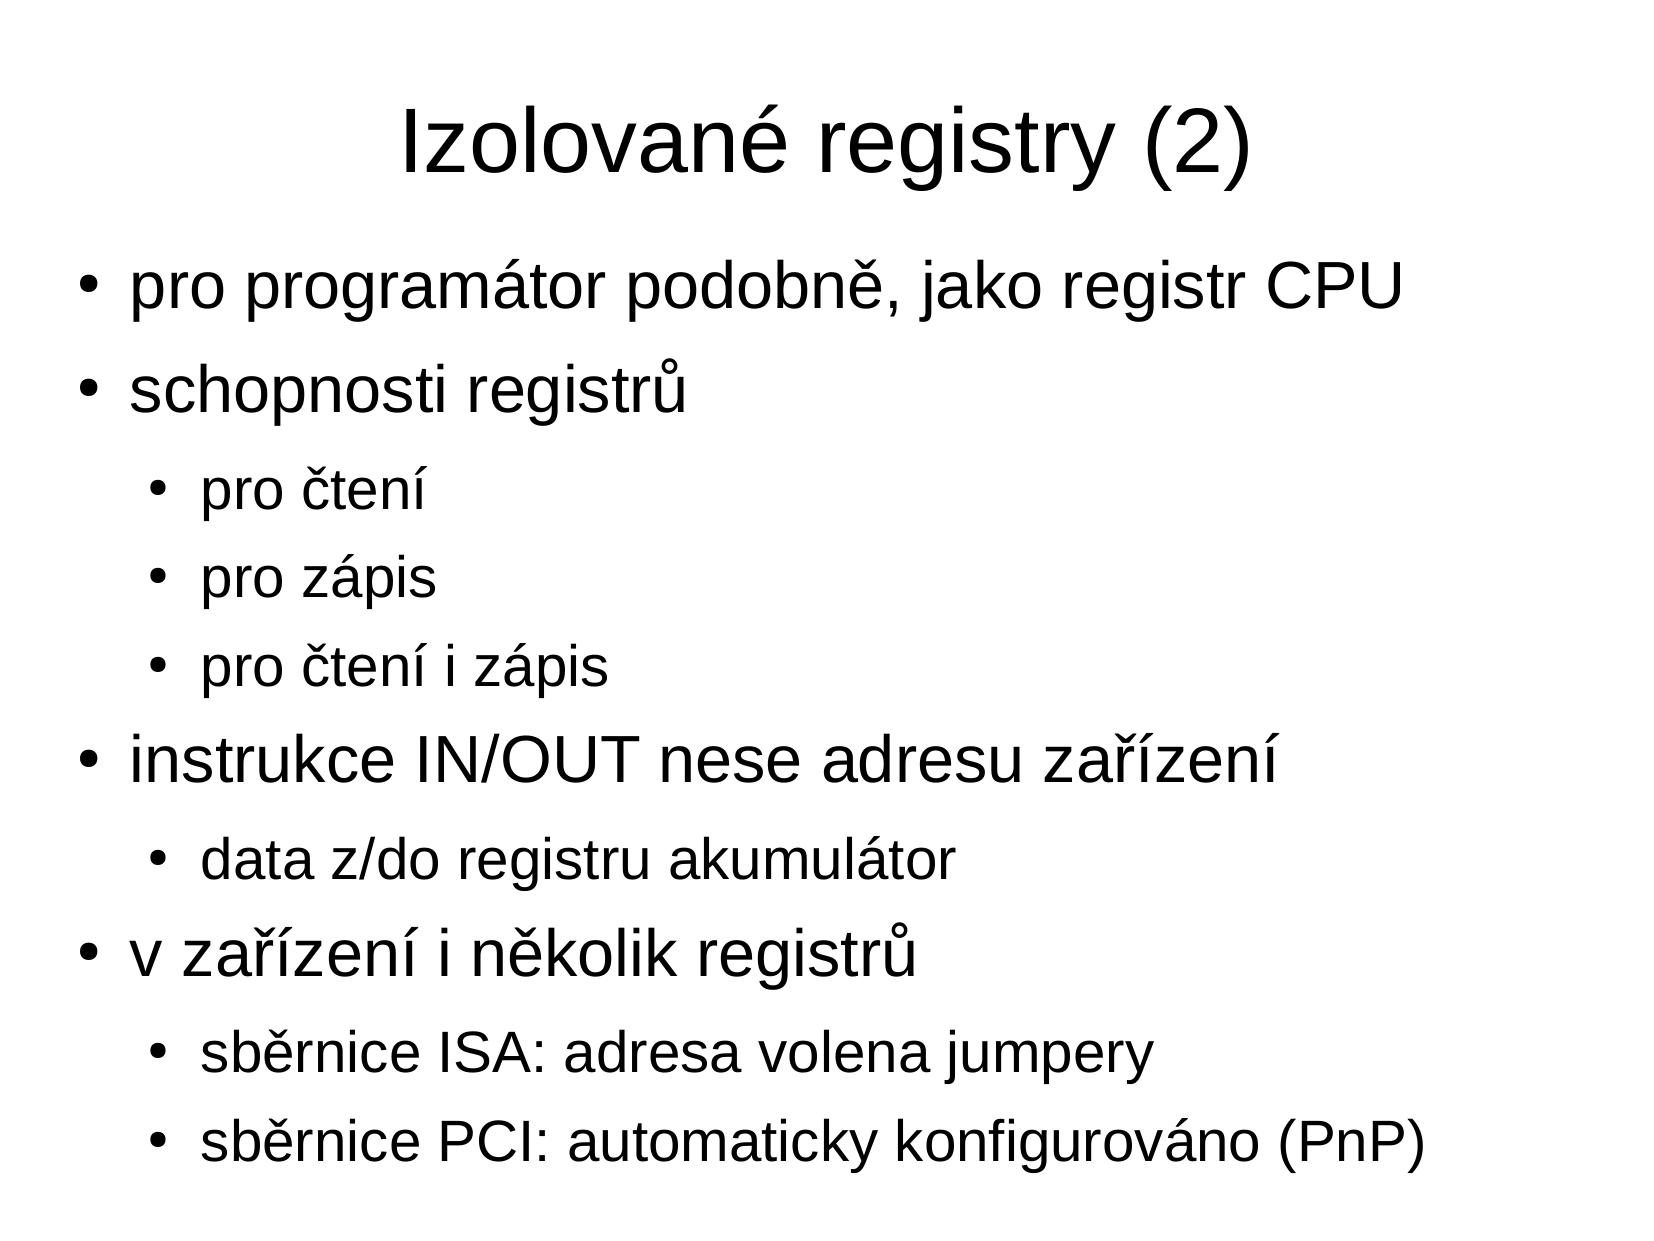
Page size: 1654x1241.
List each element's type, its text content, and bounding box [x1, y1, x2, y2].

list pro programátor podobně, jako registr CPU schopnosti registrů pro čtení pro zápis pro čtení i zápis instrukce IN/OUT nese adresu zařízení data z/do registru akumulátor v zařízení i několik registrů sběrnice ISA: adresa volena jumpery sběrnice PCI: automaticky konfigurováno (PnP) [59, 248, 1548, 1174]
title Izolované registry (2) [82, 45, 1571, 238]
